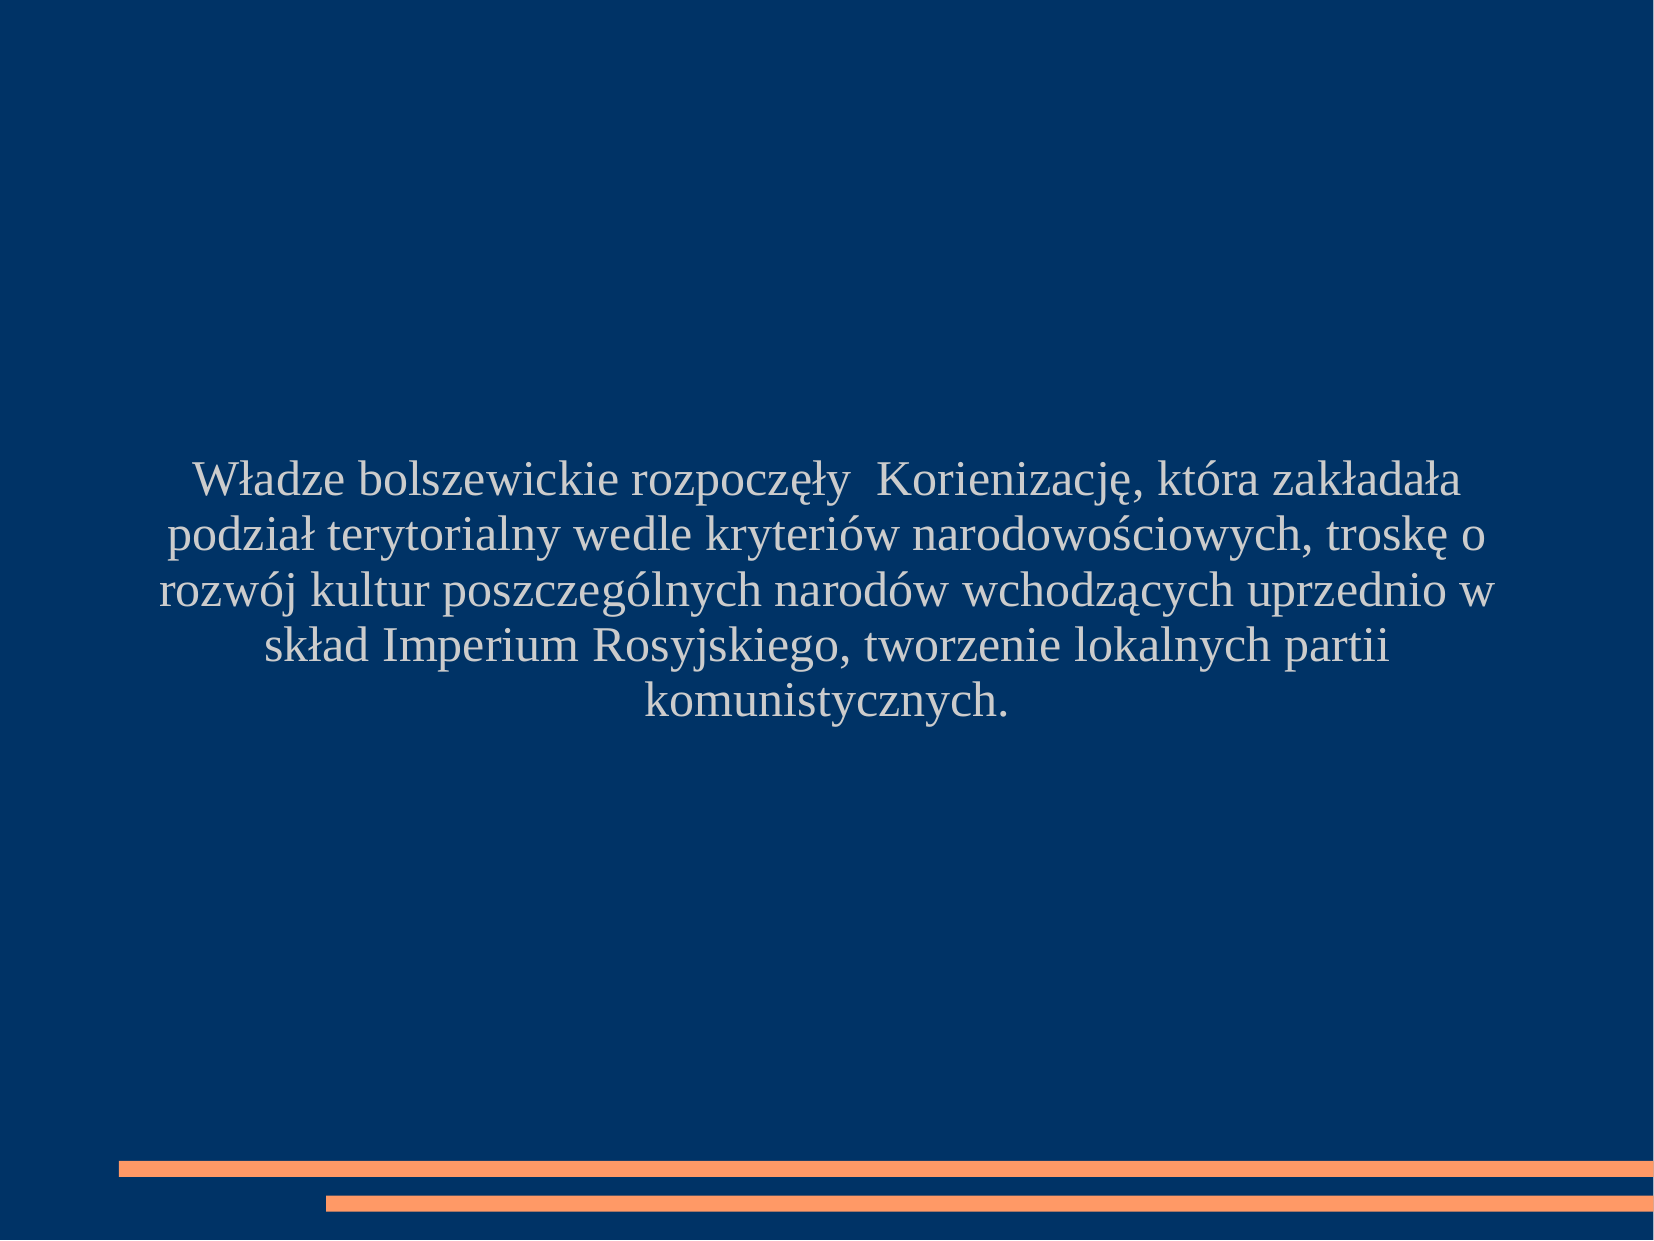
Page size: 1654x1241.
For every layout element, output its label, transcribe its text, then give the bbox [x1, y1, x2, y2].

subtitle Władze bolszewickie rozpoczęły Korienizację, która zakładała podział terytorialny wedle kryteriów narodowościowych, troskę o rozwój kultur poszczególnych narodów wchodzących uprzednio w skład Imperium Rosyjskiego, tworzenie lokalnych partii komunistycznych. [121, 46, 1534, 1132]
